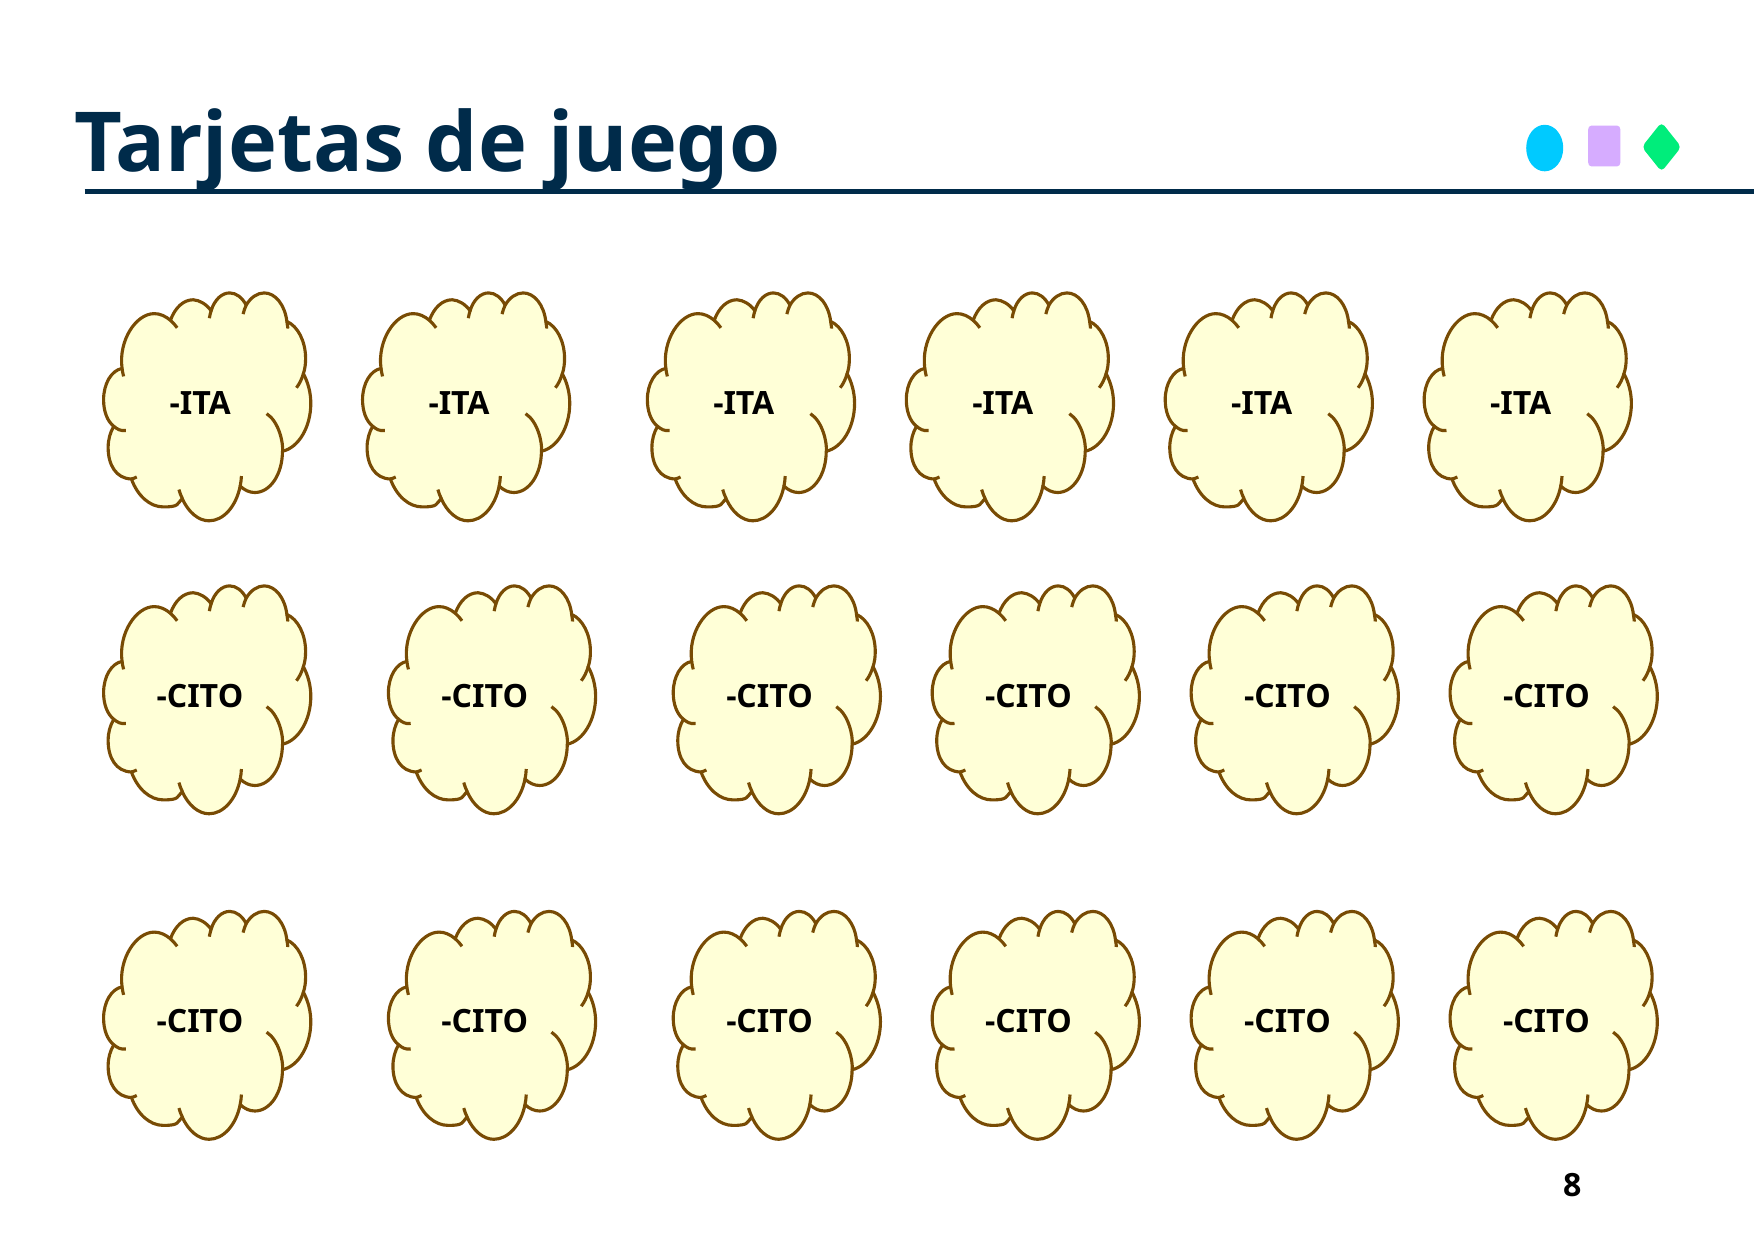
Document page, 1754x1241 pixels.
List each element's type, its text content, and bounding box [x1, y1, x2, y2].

text_box -CITO [103, 911, 311, 1140]
text_box -CITO [1191, 911, 1399, 1140]
text_box -CITO [103, 585, 311, 814]
text_box -ITA [362, 292, 570, 521]
text_box -CITO [1191, 585, 1399, 814]
text_box -CITO [1450, 585, 1658, 814]
text_box -ITA [906, 292, 1114, 521]
text_box -CITO [388, 585, 596, 814]
text_box -ITA [647, 292, 855, 521]
text_box -CITO [673, 911, 881, 1140]
text_box -ITA [103, 292, 311, 521]
title Tarjetas de juego [74, 32, 1404, 196]
text_box -CITO [388, 911, 596, 1140]
text_box -CITO [932, 911, 1140, 1140]
text_box -CITO [1450, 911, 1658, 1140]
text_box -CITO [932, 585, 1140, 814]
text_box -CITO [673, 585, 881, 814]
text_box -ITA [1424, 292, 1632, 521]
text_box -ITA [1165, 292, 1373, 521]
